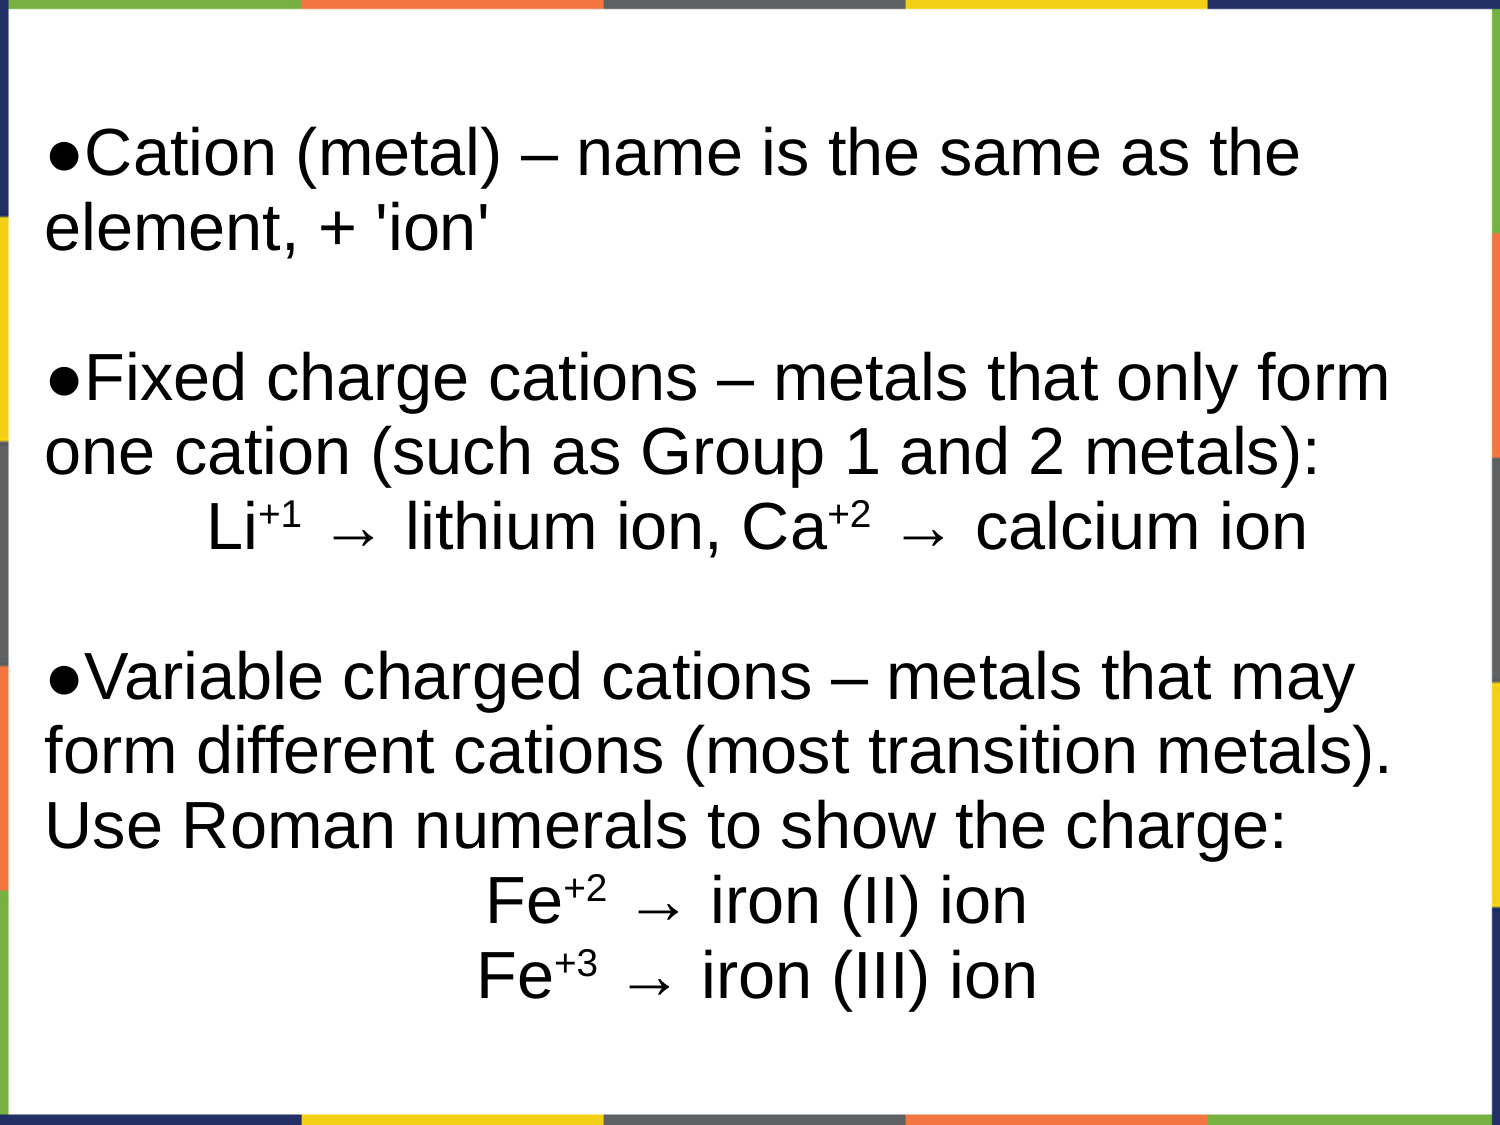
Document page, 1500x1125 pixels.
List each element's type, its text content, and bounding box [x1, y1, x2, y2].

picture [0, 0, 1500, 1125]
text_box ●Cation (metal) – name is the same as the element, + 'ion' ●Fixed charge cations – metals that only form one cation (such as Group 1 and 2 metals): Li+1 → lithium ion, Ca+2 → calcium ion ●Variable charged cations – metals that may form different cations (most transition metals). Use Roman numerals to show the charge: Fe+2 → iron (II) ion Fe+3 → iron (III) ion [30, 108, 1486, 1021]
